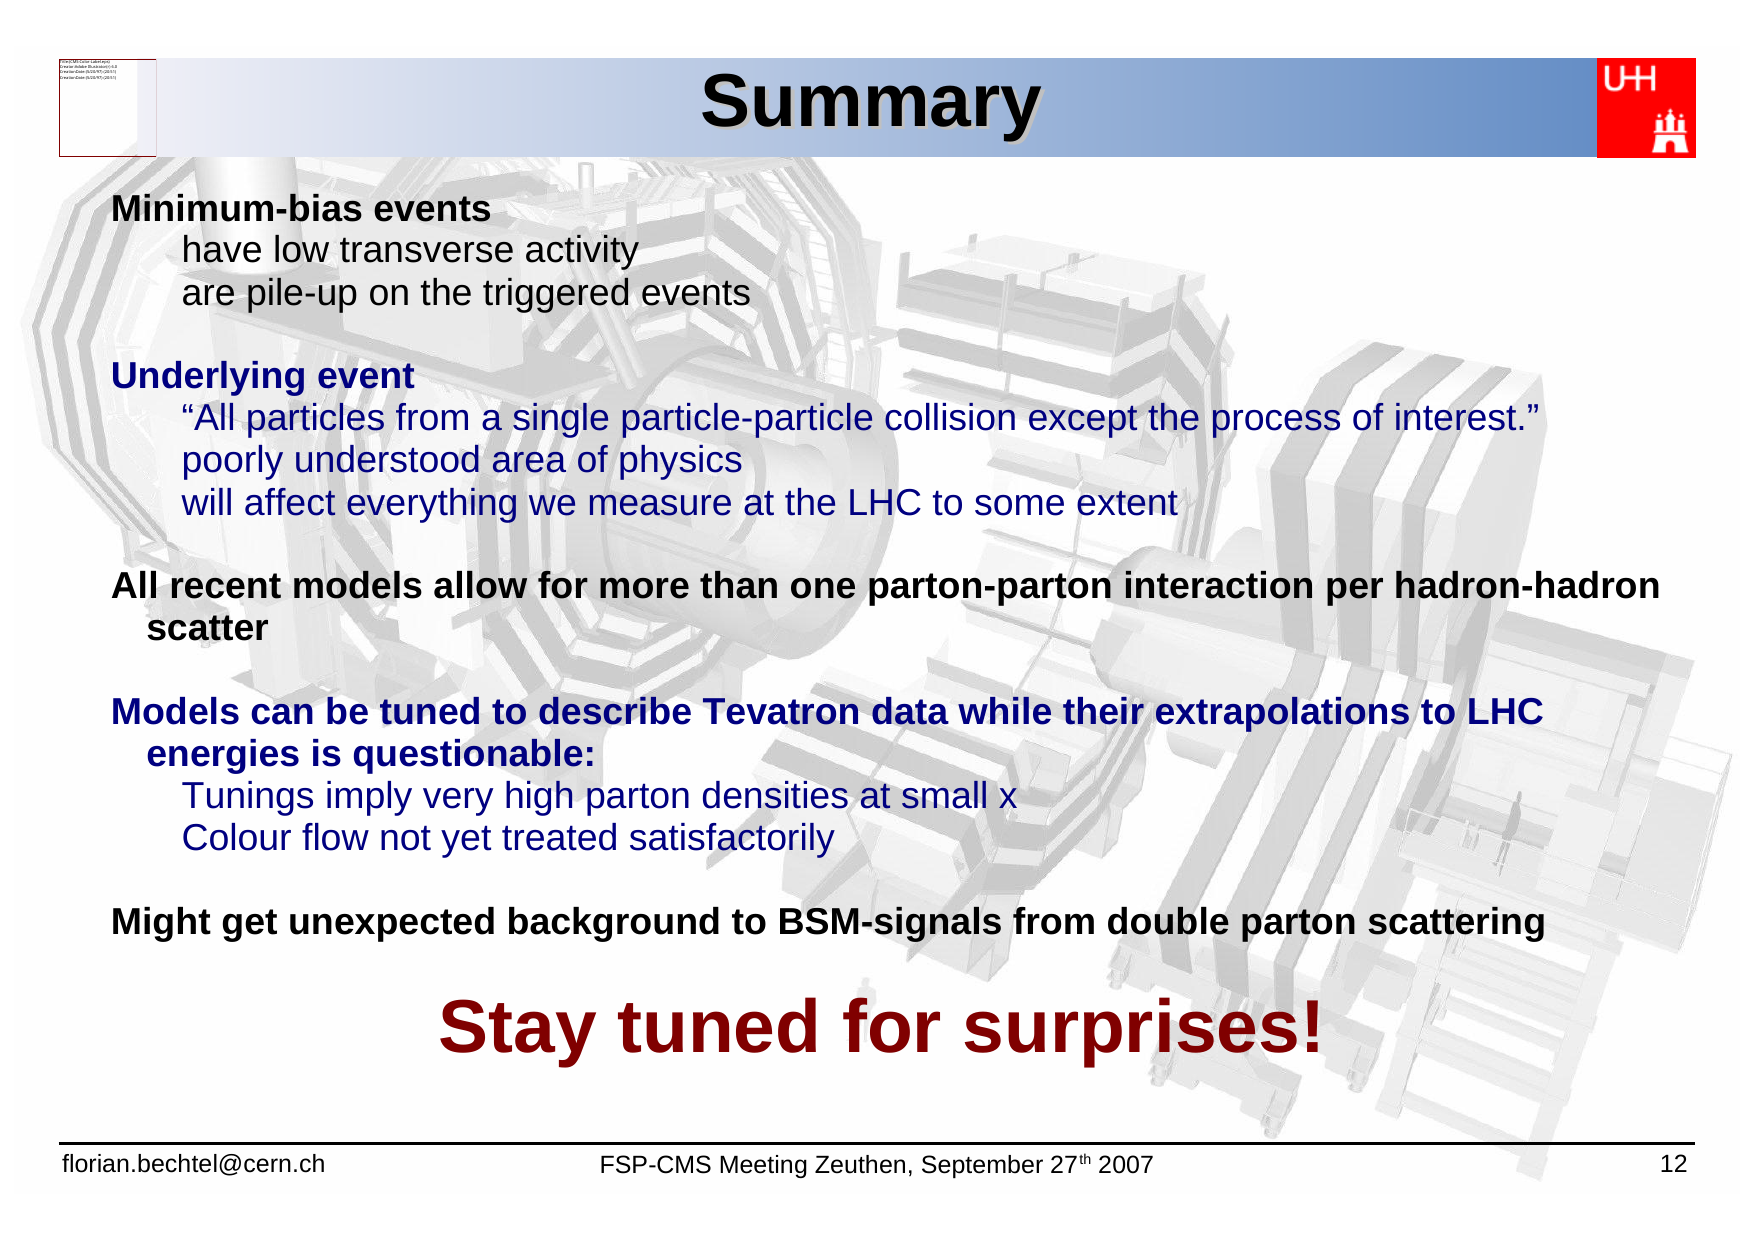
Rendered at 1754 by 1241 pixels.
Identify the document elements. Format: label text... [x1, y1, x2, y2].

text_box Minimum-bias events have low transverse activity are pile-up on the triggered events Underlying event “All particles from a single particle-particle collision except the process of interest.” poorly understood area of physics will affect everything we measure at the LHC to some extent All recent models allow for more than one parton-parton interaction per hadron-hadron scatter Models can be tuned to describe Tevatron data while their extrapolations to LHC energies is questionable: Tunings imply very high parton densities at small x Colour flow not yet treated satisfactorily Might get unexpected background to BSM-signals from double parton scattering Stay tuned for surprises! [75, 186, 1690, 1069]
text_box FSP-CMS Meeting Zeuthen, September 27th 2007 [562, 1150, 1192, 1183]
text_box Summary [157, 58, 1597, 157]
picture [14, 46, 1740, 1194]
text_box <number> [1652, 1150, 1696, 1182]
text_box florian.bechtel@cern.ch [58, 1150, 330, 1182]
